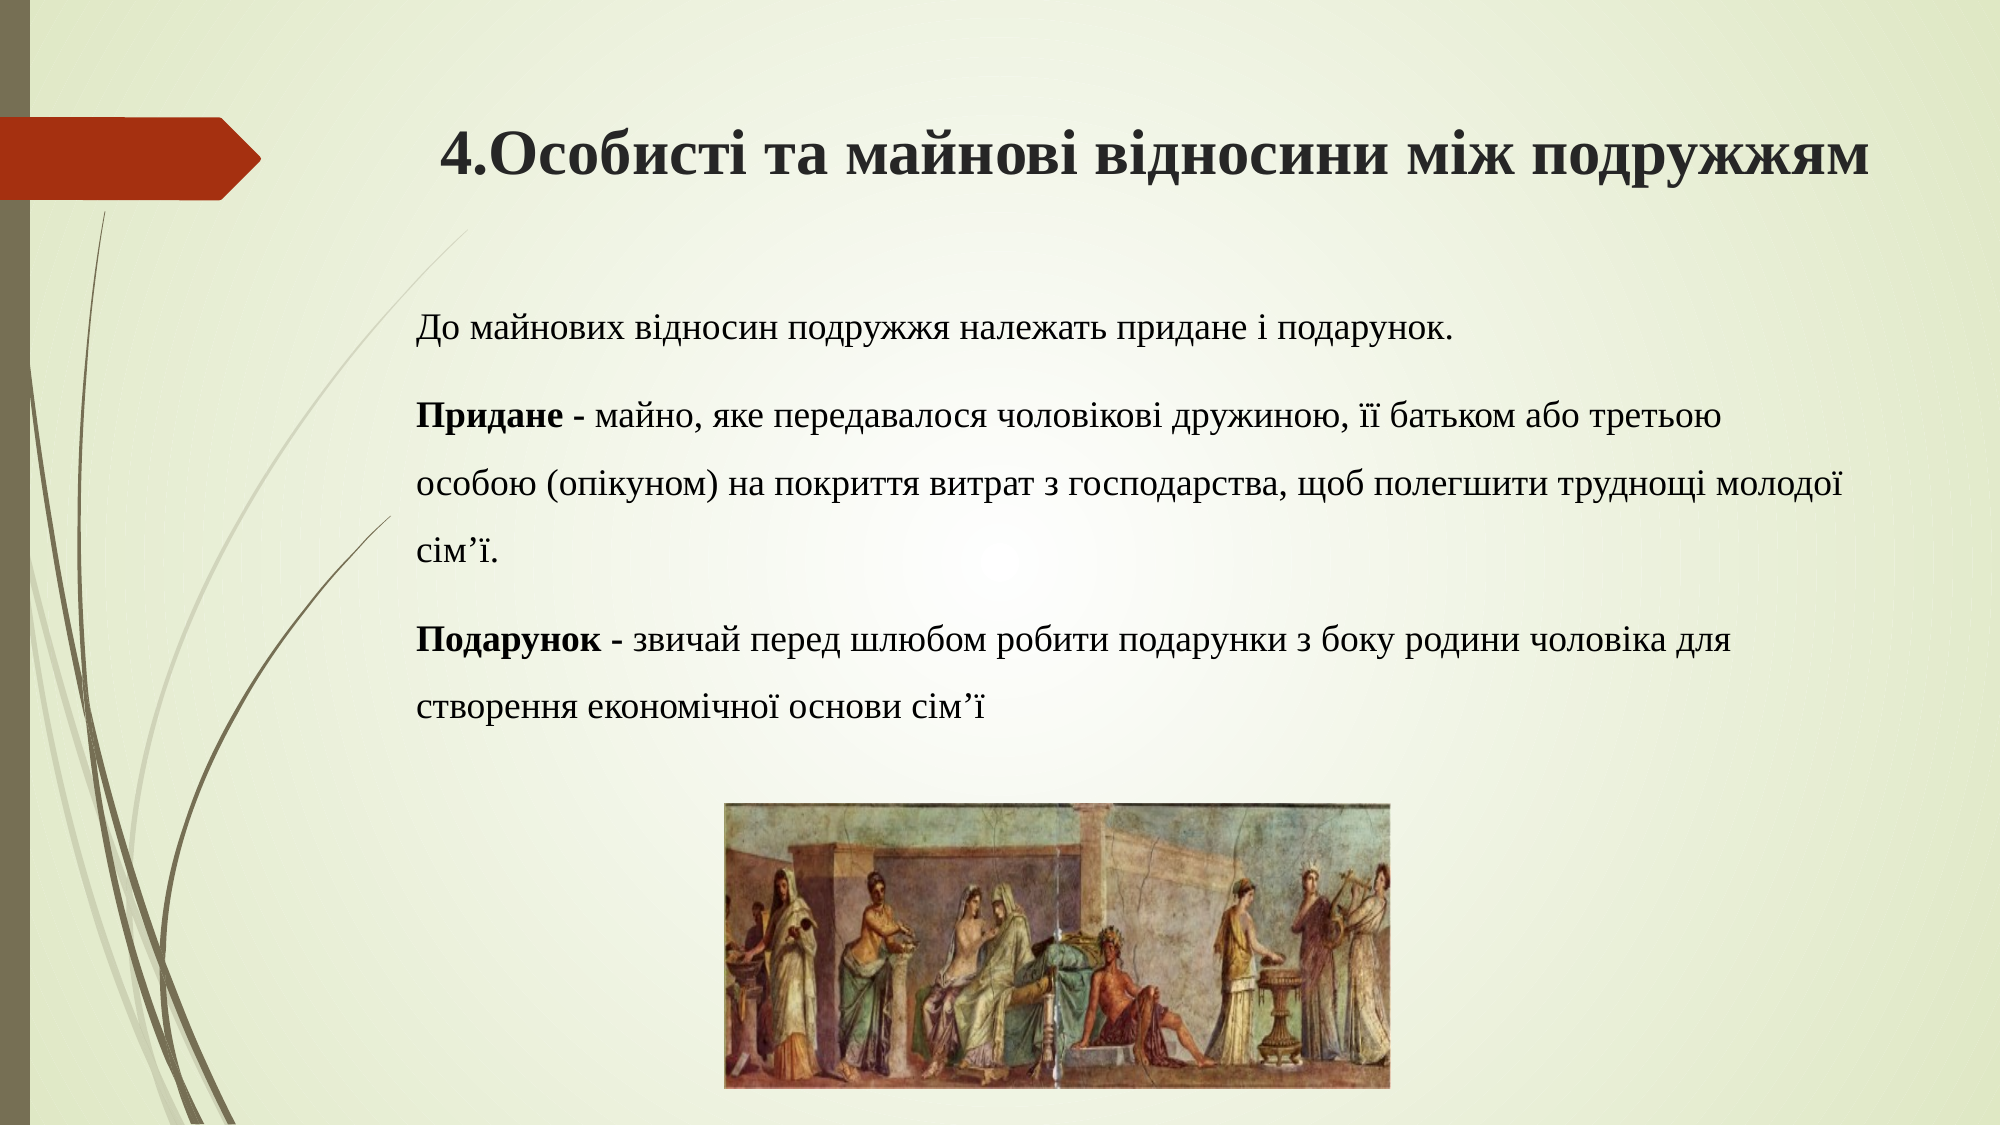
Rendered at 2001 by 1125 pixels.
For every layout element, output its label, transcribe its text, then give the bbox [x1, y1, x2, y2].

list До майнових відносин подружжя належать придане і подарунок. Придане - майно, яке передавалося чоловікові дружиною, її батьком або третьою особою (опікуном) на покриття витрат з господарства, щоб полегшити труднощі молодої сім’ї. Подарунок - звичай перед шлюбом робити подарунки з боку родини чоловіка для створення економічної основи сім’ї [400, 271, 1864, 947]
title 4.Особисті та майнові відносини між подружжям [425, 102, 1888, 313]
picture [724, 803, 1391, 1089]
